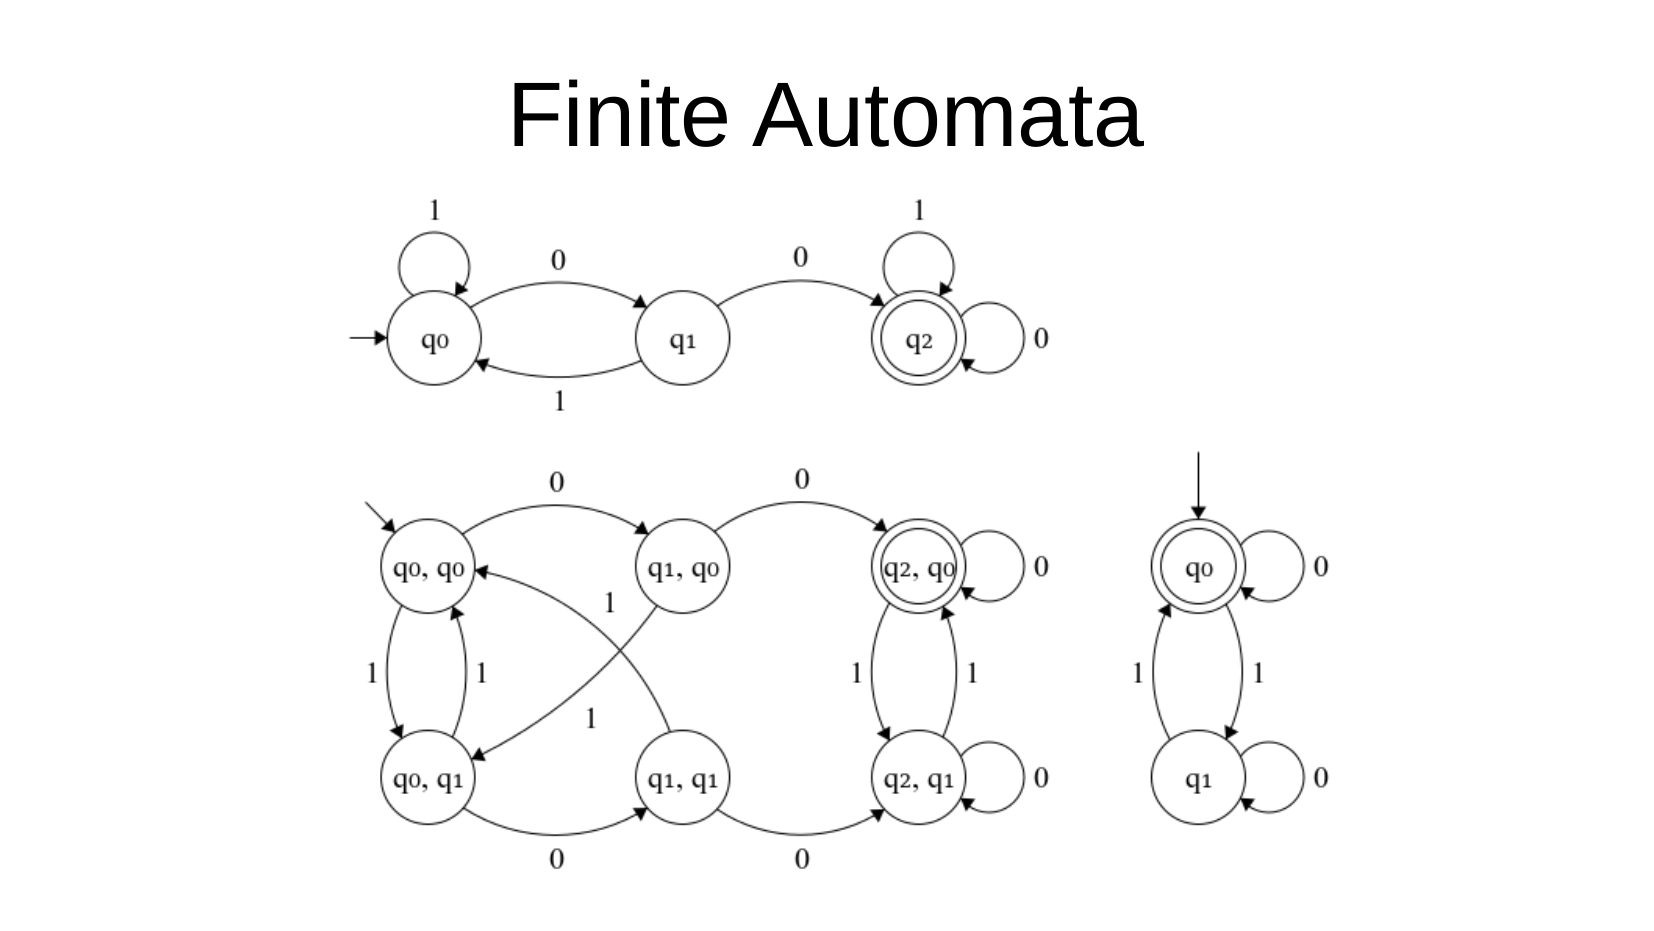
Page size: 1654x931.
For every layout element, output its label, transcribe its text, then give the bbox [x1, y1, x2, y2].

picture [329, 192, 1348, 880]
title Finite Automata [82, 37, 1571, 193]
